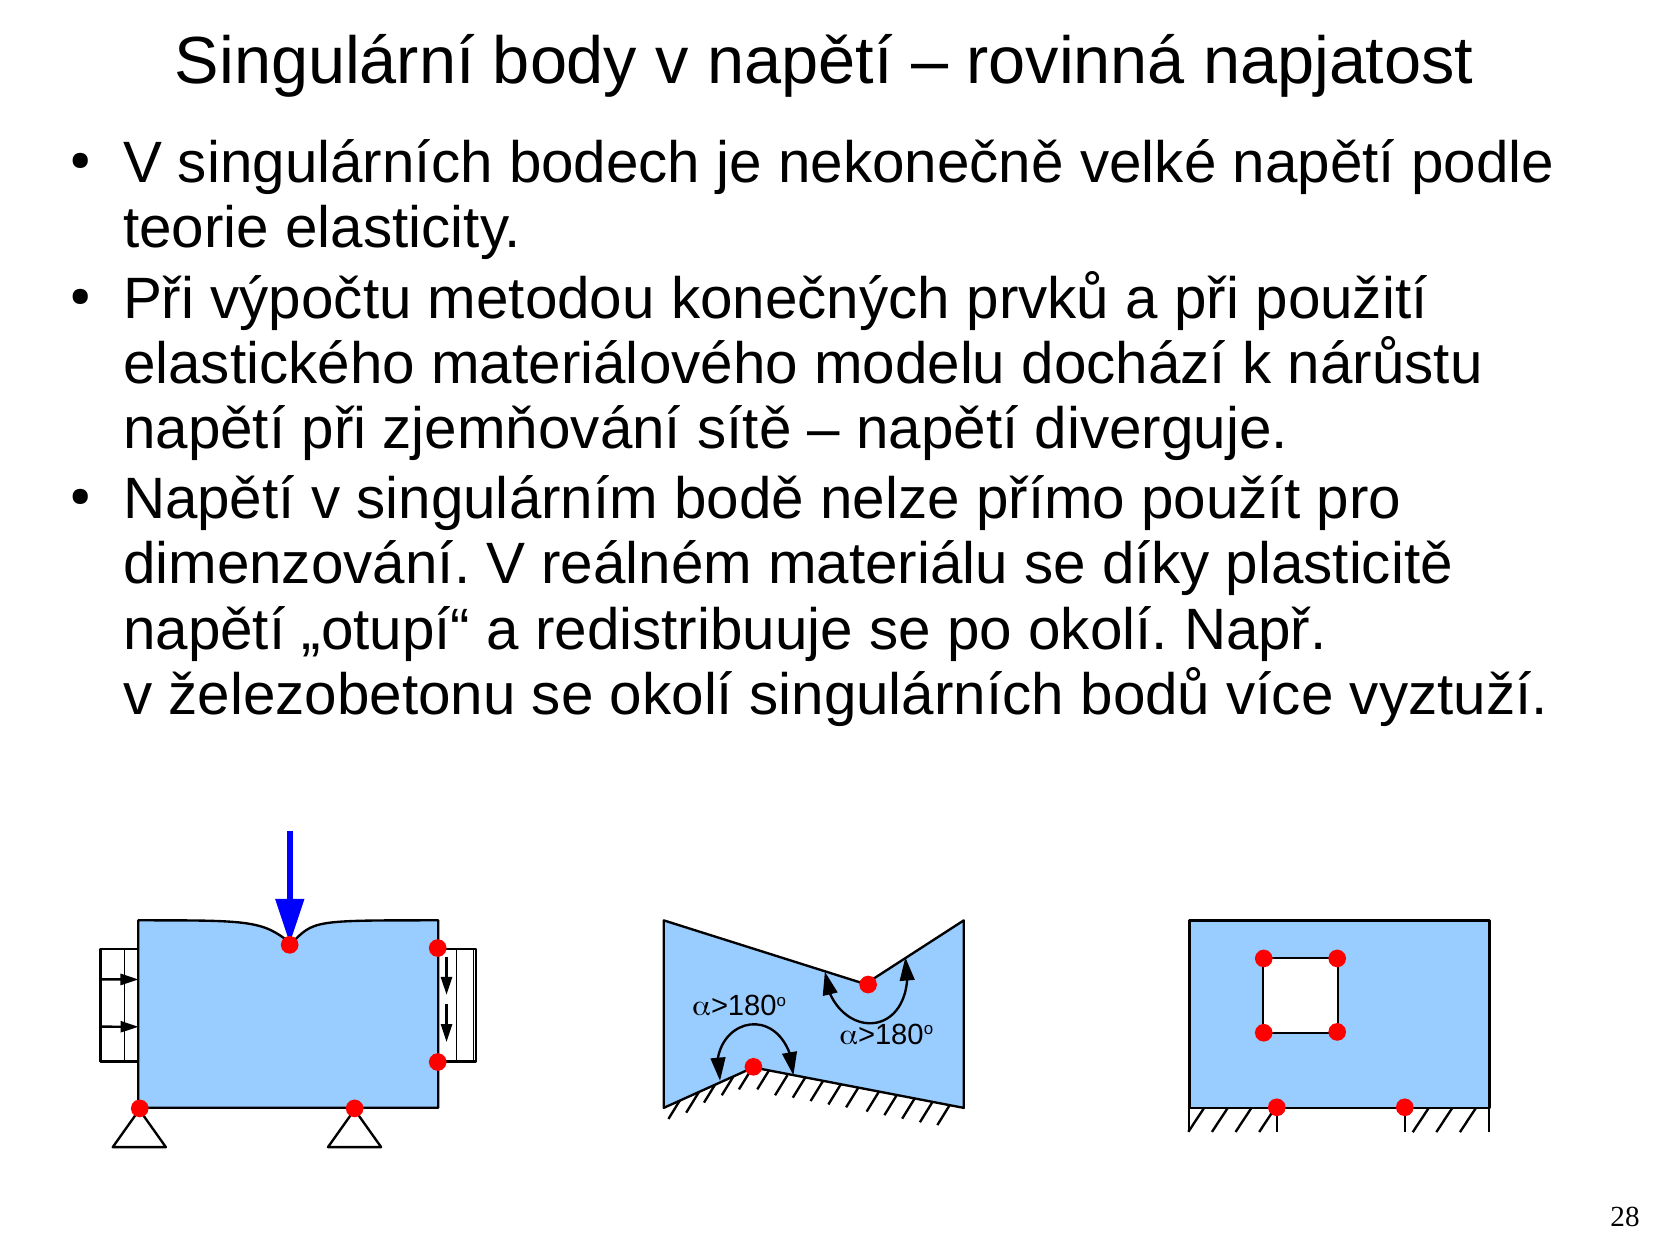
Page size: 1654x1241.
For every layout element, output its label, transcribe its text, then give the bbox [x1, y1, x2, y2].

title Singulární body v napětí – rovinná napjatost [37, 8, 1613, 113]
text_box [663, 920, 964, 1108]
list V singulárních bodech je nekonečně velké napětí podle teorie elasticity. Při výpočtu metodou konečných prvků a při použití elastického materiálového modelu dochází k nárůstu napětí při zjemňování sítě – napětí diverguje. Napětí v singulárním bodě nelze přímo použít pro dimenzování. V reálném materiálu se díky plasticitě napětí „otupí“ a redistribuuje se po okolí. Např. v železobetonu se okolí singulárních bodů více vyztuží. [52, 129, 1603, 949]
text_box a>180o [677, 981, 800, 1036]
text_box a>180o [824, 1010, 947, 1064]
text_box [1189, 920, 1490, 1117]
text_box [100, 920, 476, 1148]
